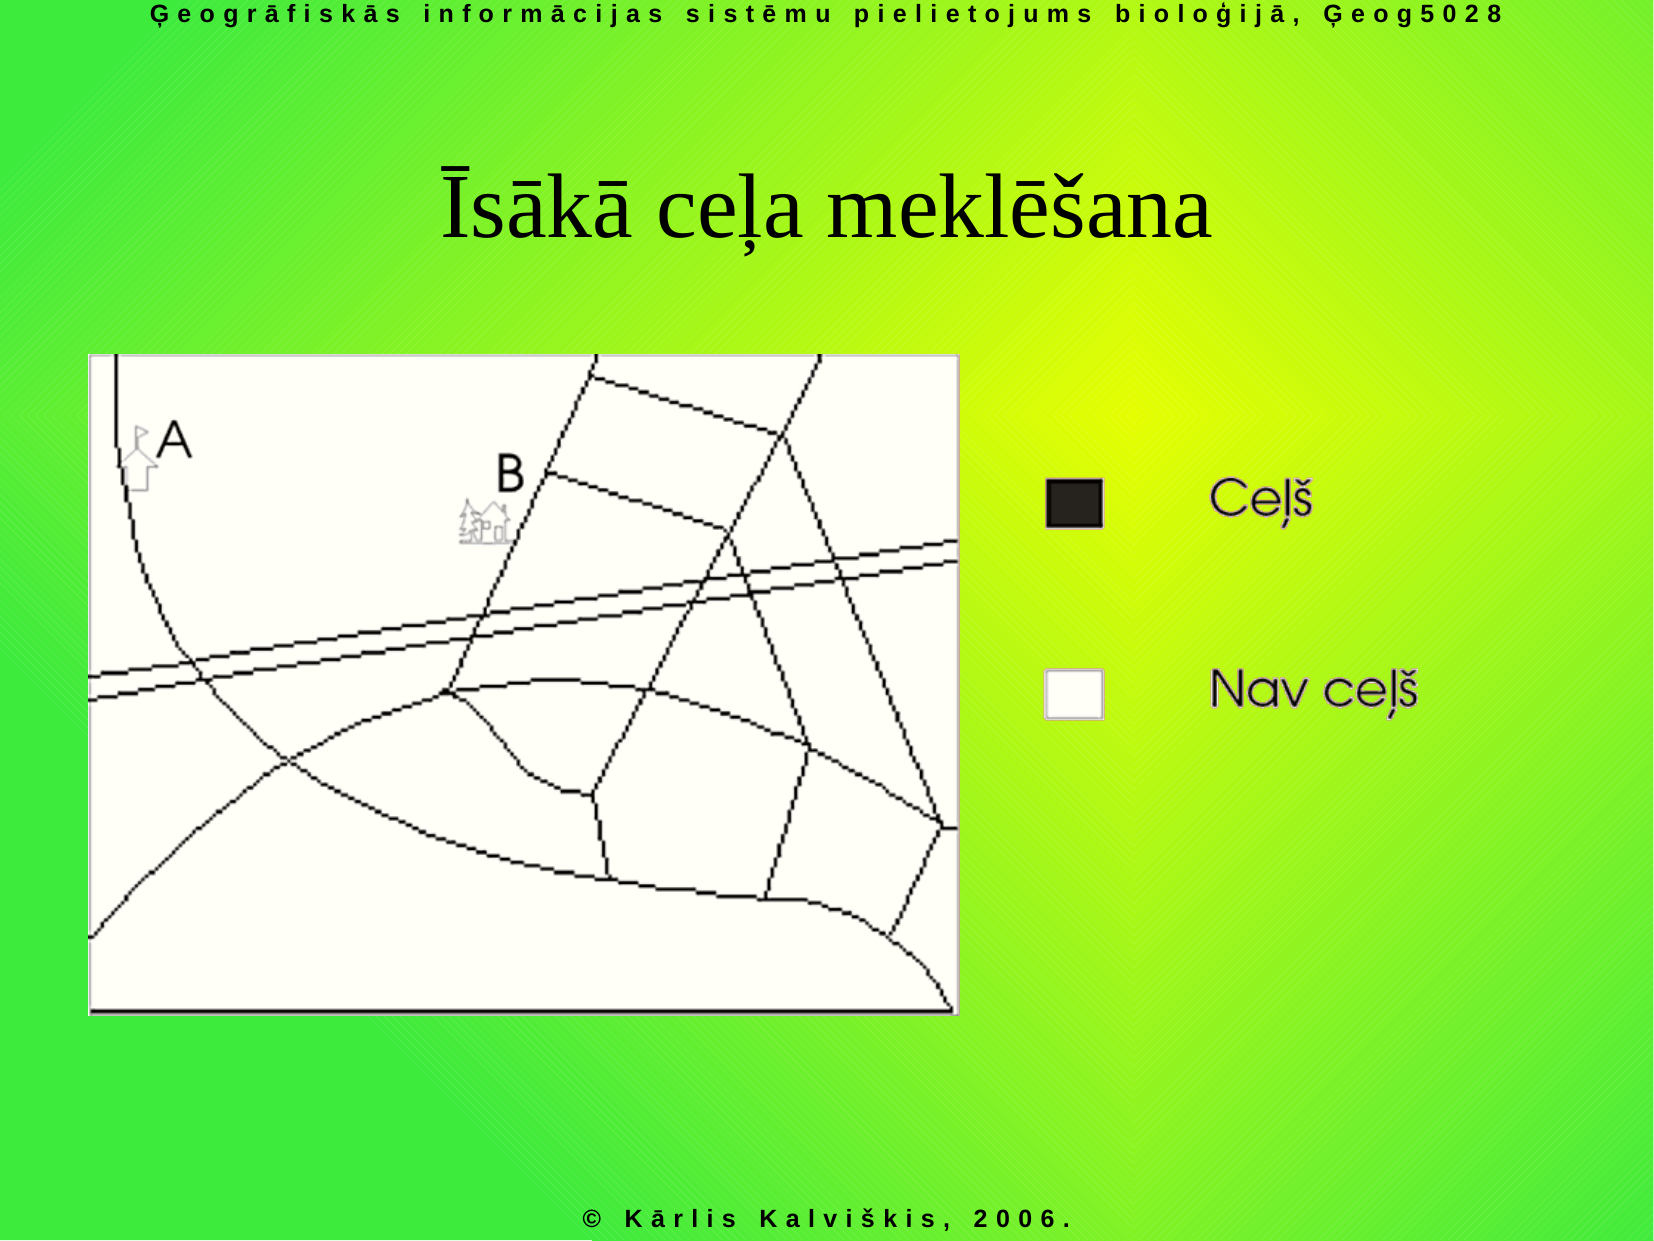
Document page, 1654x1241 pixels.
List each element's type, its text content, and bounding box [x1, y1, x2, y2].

title Īsākā ceļa meklēšana [121, 102, 1534, 311]
picture [88, 354, 1418, 1016]
